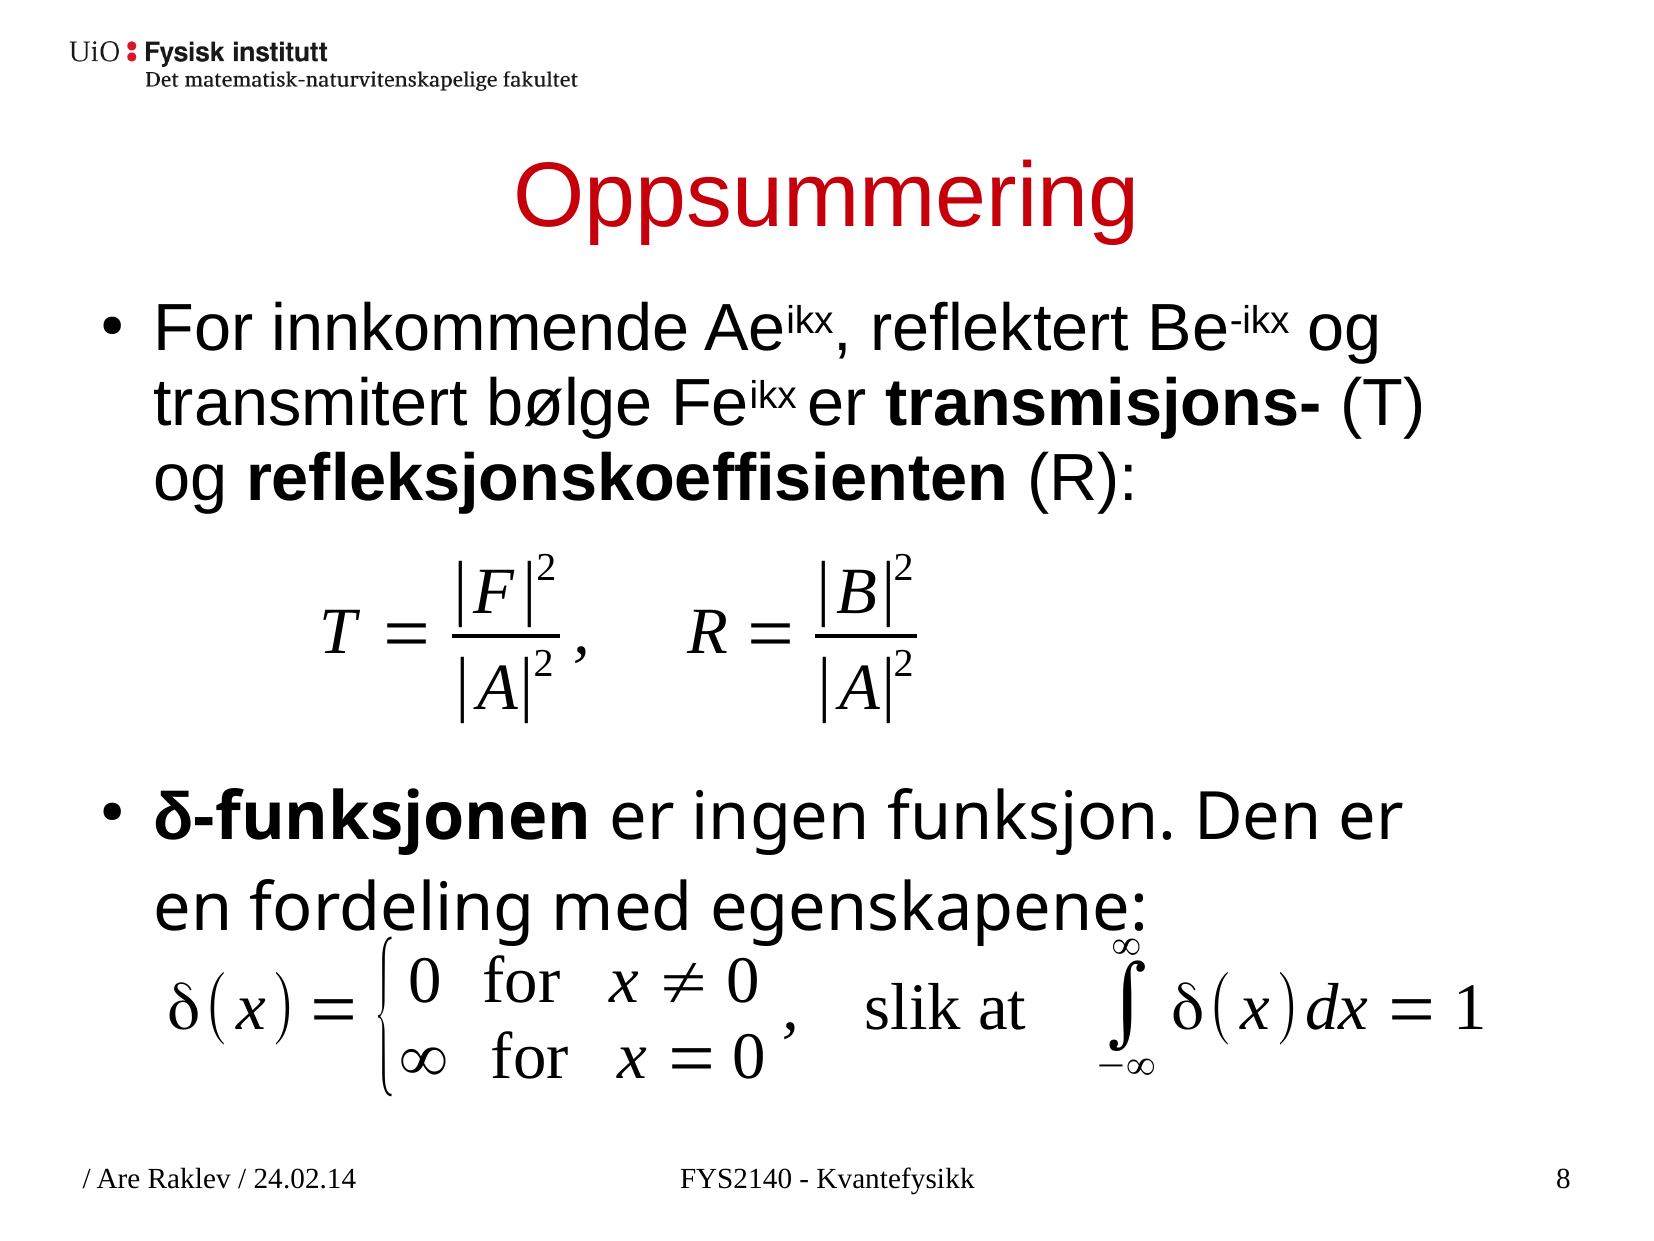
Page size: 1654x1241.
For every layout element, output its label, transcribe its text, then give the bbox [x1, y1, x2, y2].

picture [68, 37, 581, 93]
chart [160, 934, 1493, 1101]
title Oppsummering [82, 90, 1571, 298]
list For innkommende Aeikx, reflektert Be-ikx og transmitert bølge Feikx er transmisjons- (T) og refleksjonskoeffisienten (R): δ-funksjonen er ingen funksjon. Den er en fordeling med egenskapene: [82, 290, 1501, 1094]
chart [314, 544, 928, 727]
